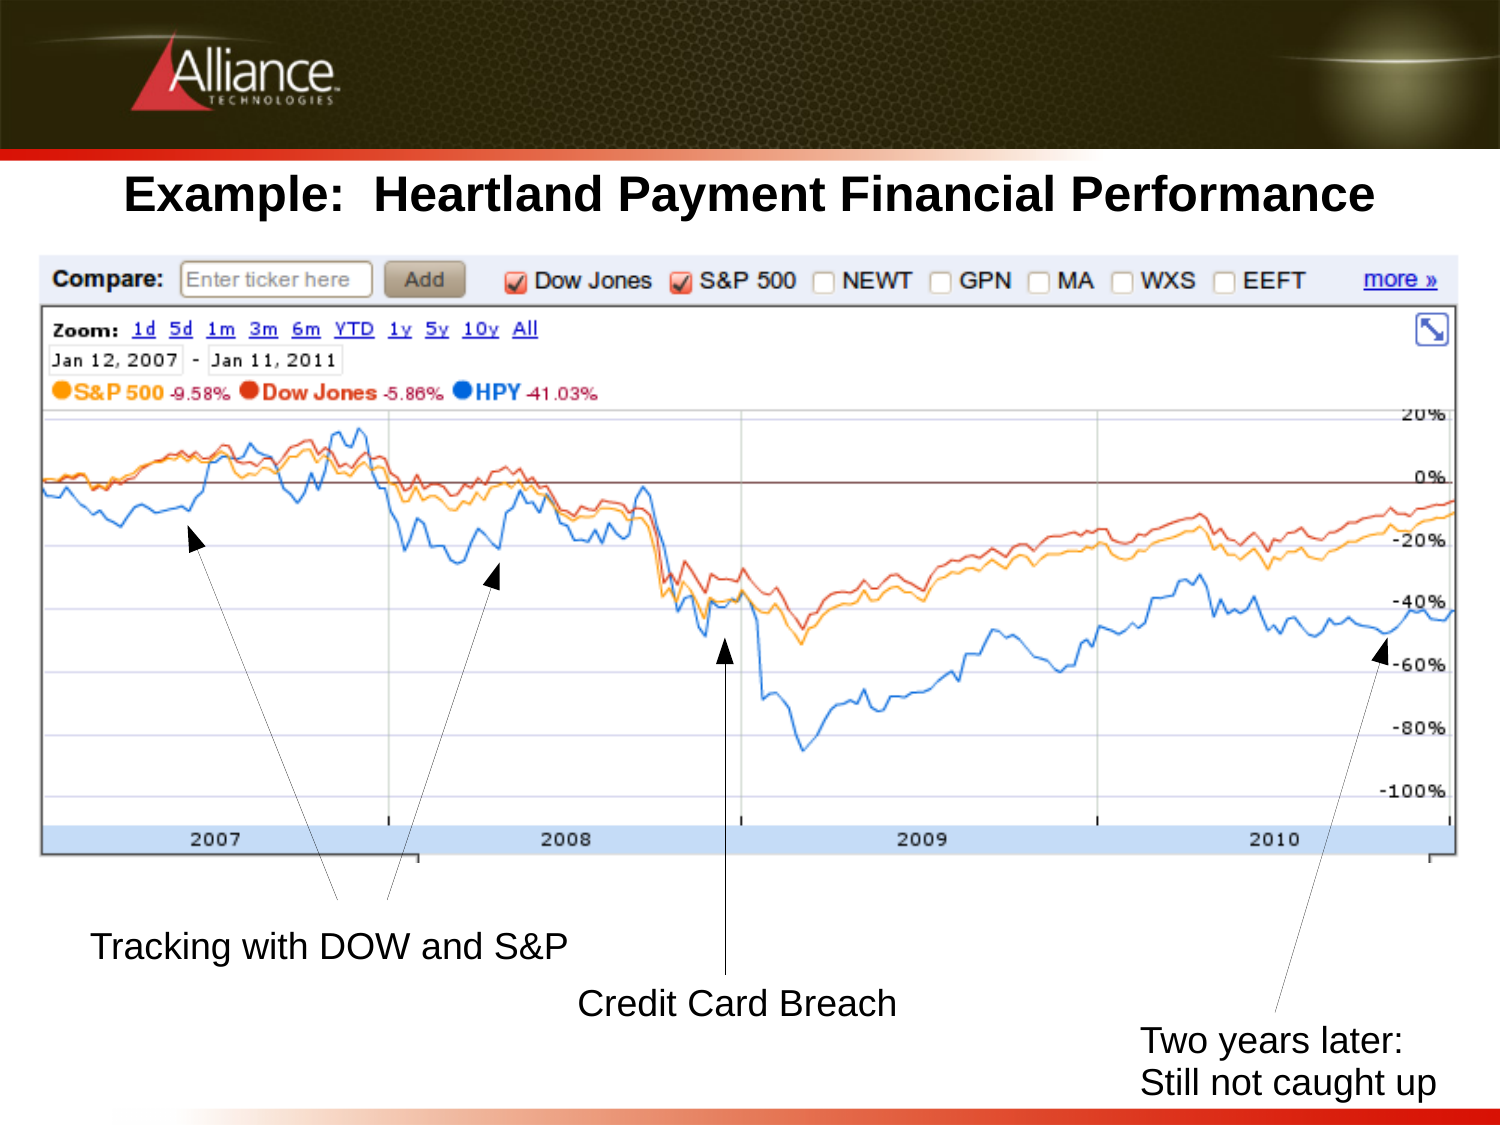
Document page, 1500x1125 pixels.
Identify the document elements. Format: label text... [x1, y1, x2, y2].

picture [34, 250, 1466, 863]
text_box Two years later: Still not caught up [1125, 1012, 1453, 1112]
text_box Example: Heartland Payment Financial Performance [0, 163, 1500, 225]
text_box Tracking with DOW and S&P [75, 918, 585, 976]
picture [0, 0, 1500, 161]
picture [114, 1109, 1500, 1125]
text_box Credit Card Breach [562, 975, 913, 1032]
